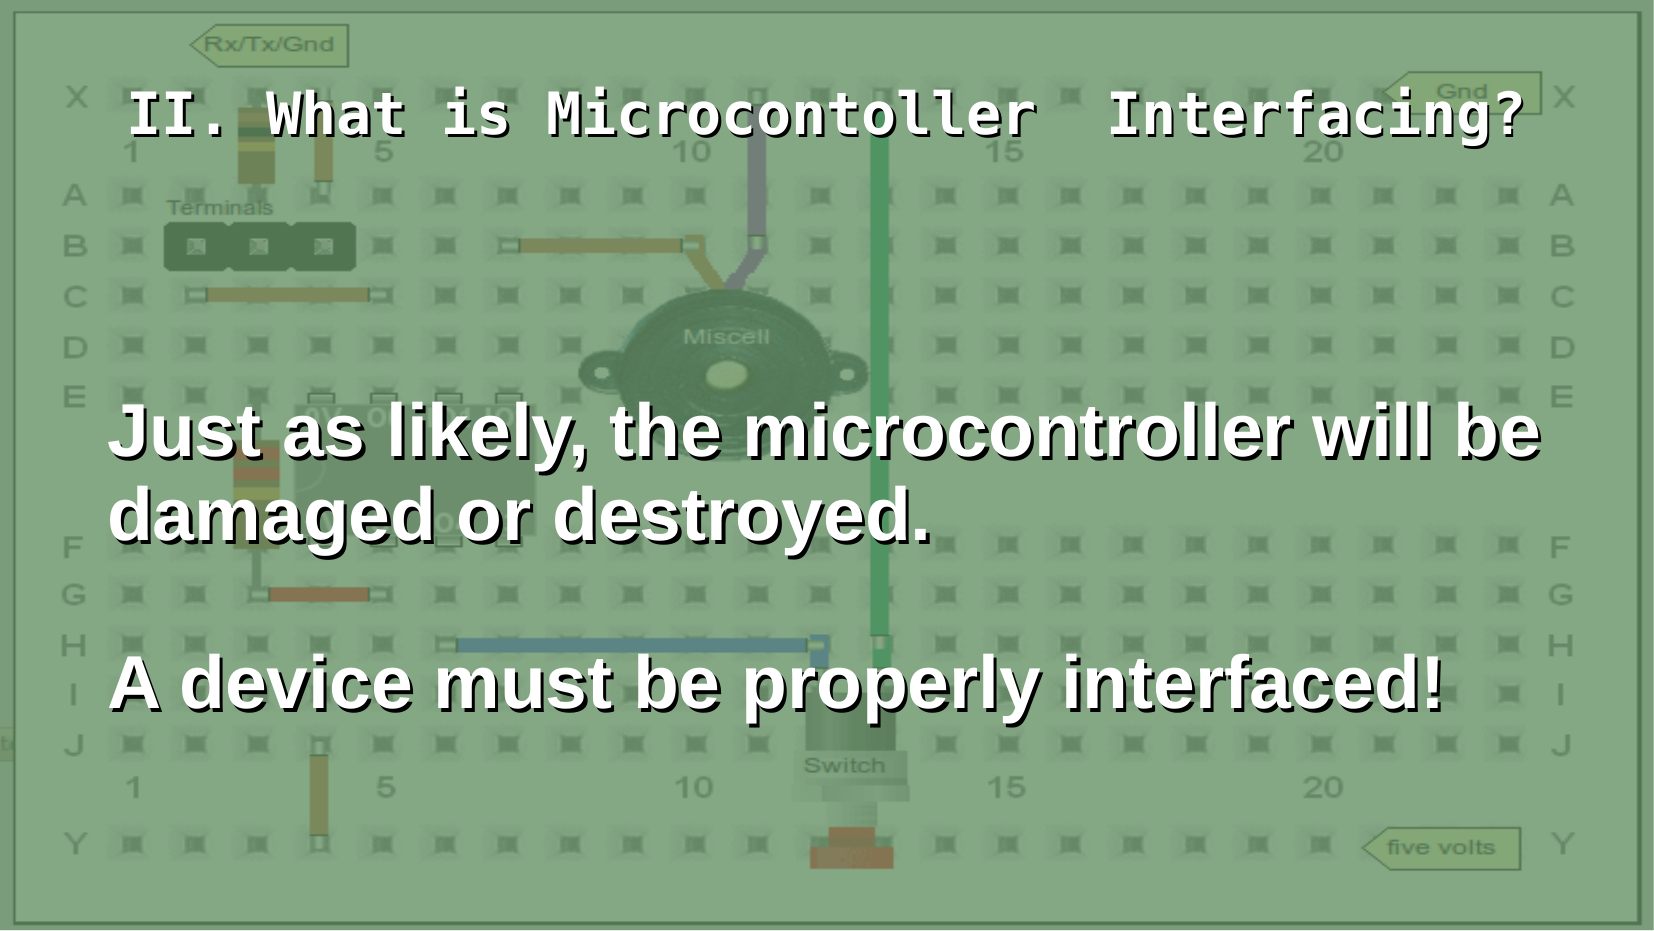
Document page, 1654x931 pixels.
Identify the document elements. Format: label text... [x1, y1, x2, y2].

picture [0, 0, 1654, 931]
title II. What is Microcontoller Interfacing? [82, 0, 1571, 235]
text_box Just as likely, the microcontroller will be damaged or destroyed. A device must be properly interfaced! [71, 220, 1561, 893]
